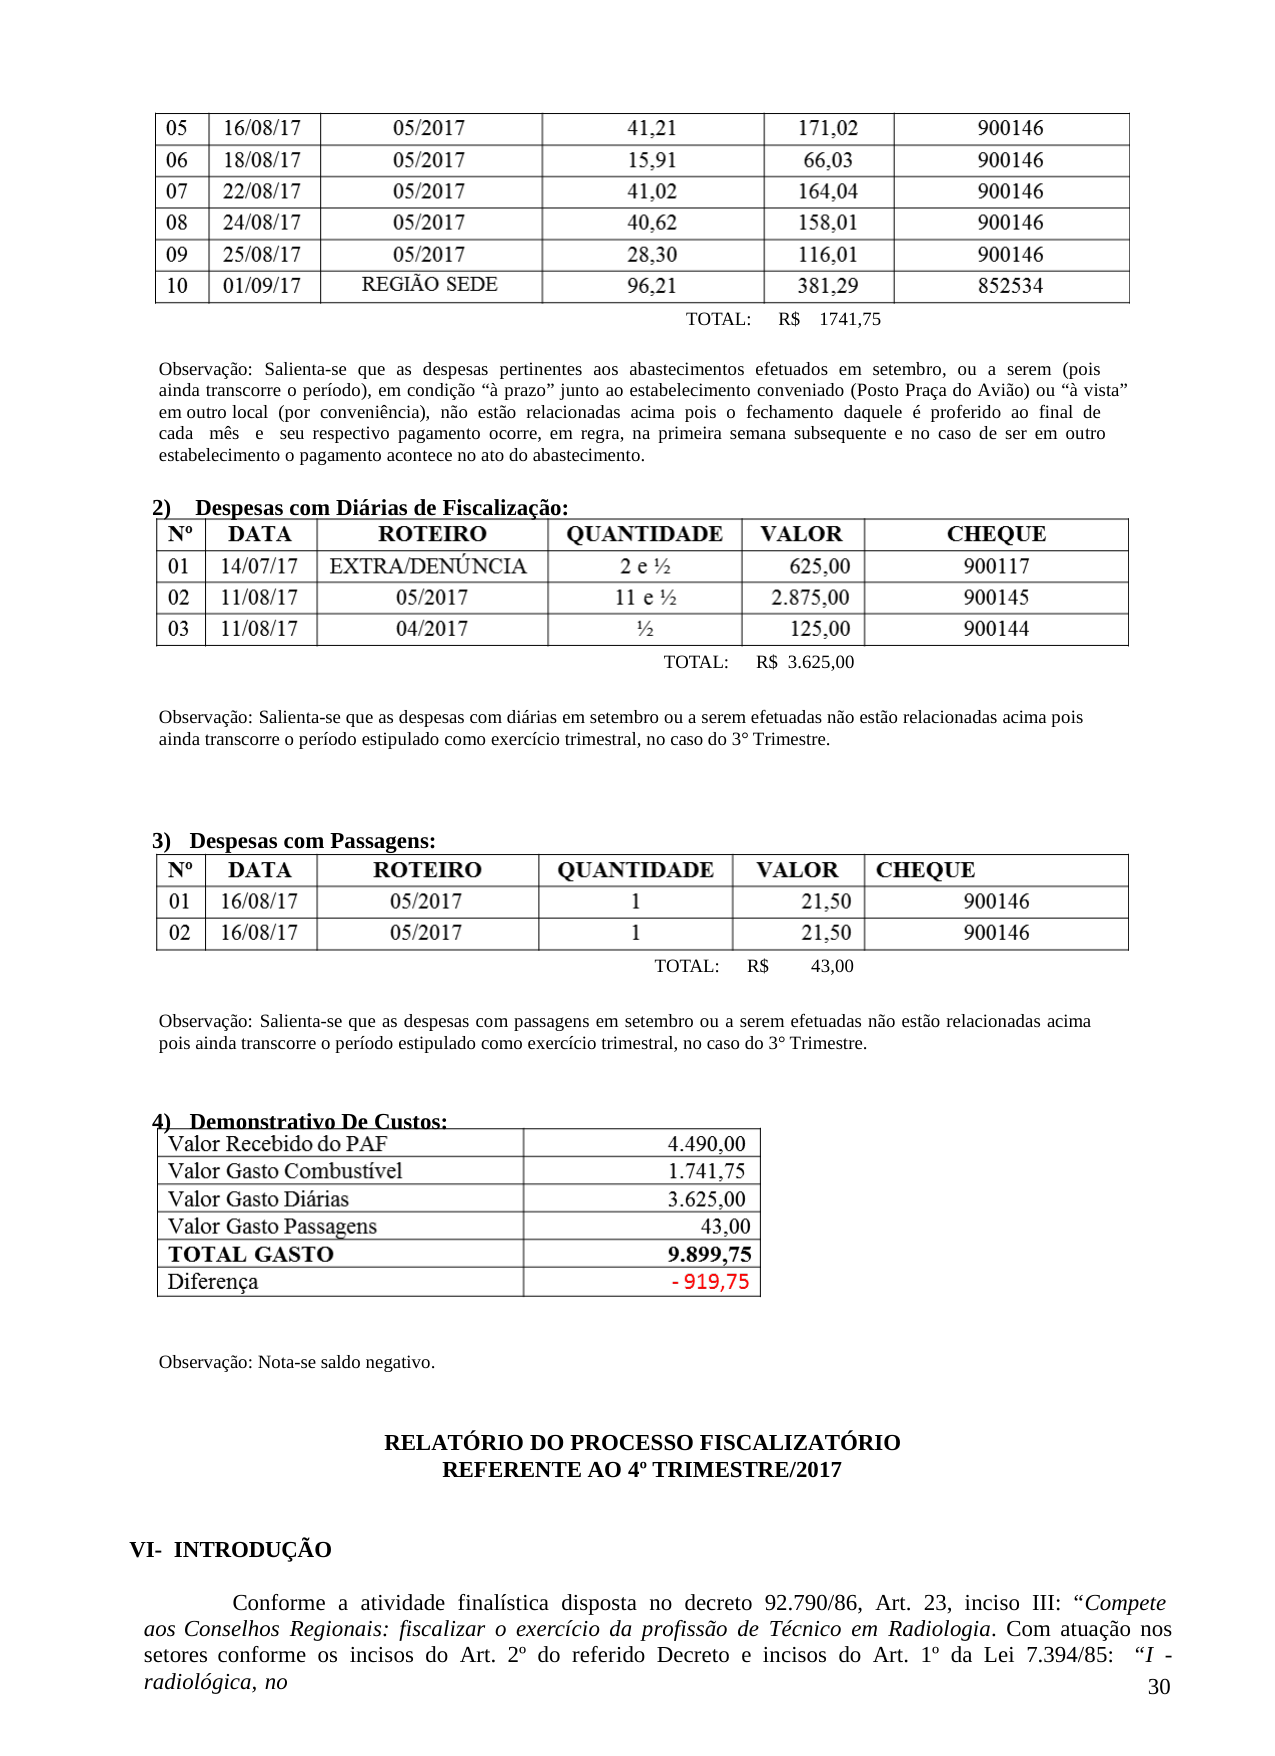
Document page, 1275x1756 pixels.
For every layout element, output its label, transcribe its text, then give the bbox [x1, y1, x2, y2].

text_box TOTAL: R$ 43,00 Observação: Salienta-se que as despesas com passagens em setembro ou a serem efetuadas não estão relacionadas acima pois ainda transcorre o período estipulado como exercício trimestral, no caso do 3° Trimestre. 4) Demonstrativo De Custos: [149, 953, 1129, 1132]
text_box TOTAL: R$ 1741,75 Observação: Salienta-se que as despesas pertinentes aos abastecimentos efetuados em setembro, ou a serem (pois ainda transcorre o período), em condição “à prazo” junto ao estabelecimento conveniado (Posto Praça do Avião) ou “à vista” em outro local (por conveniência), não estão relacionadas acima pois o fechamento daquele é proferido ao final de cada mês e seu respectivo pagamento ocorre, em regra, na primeira semana subsequente e no caso de ser em outro estabelecimento o pagamento acontece no ato do abastecimento. 2) Despesas com Diárias de Fiscalização: [149, 306, 1129, 518]
picture [156, 847, 1129, 961]
text_box 30 [1145, 1671, 1174, 1700]
picture [157, 1121, 761, 1310]
text_box TOTAL: R$ 3.625,00 Observação: Salienta-se que as despesas com diárias em setembro ou a serem efetuadas não estão relacionadas acima pois ainda transcorre o período estipulado como exercício trimestral, no caso do 3° Trimestre. [156, 649, 1130, 749]
picture [155, 107, 1130, 314]
text_box RELATÓRIO DO PROCESSO FISCALIZATÓRIO REFERENTE AO 4º TRIMESTRE/2017 VI- INTRODUÇÃO Conforme a atividade finalística disposta no decreto 92.790/86, Art. 23, inciso III: “Compete aos Conselhos Regionais: fiscalizar o exercício da profissão de Técnico em Radiologia. Com atuação nos setores conforme os incisos do Art. 2º do referido Decreto e incisos do Art. 1º da Lei 7.394/85: “I - radiológica, no [127, 1429, 1174, 1668]
picture [156, 512, 1129, 656]
text_box Observação: Nota-se saldo negativo. [156, 1349, 437, 1373]
text_box 3) Despesas com Passagens: [149, 825, 438, 854]
